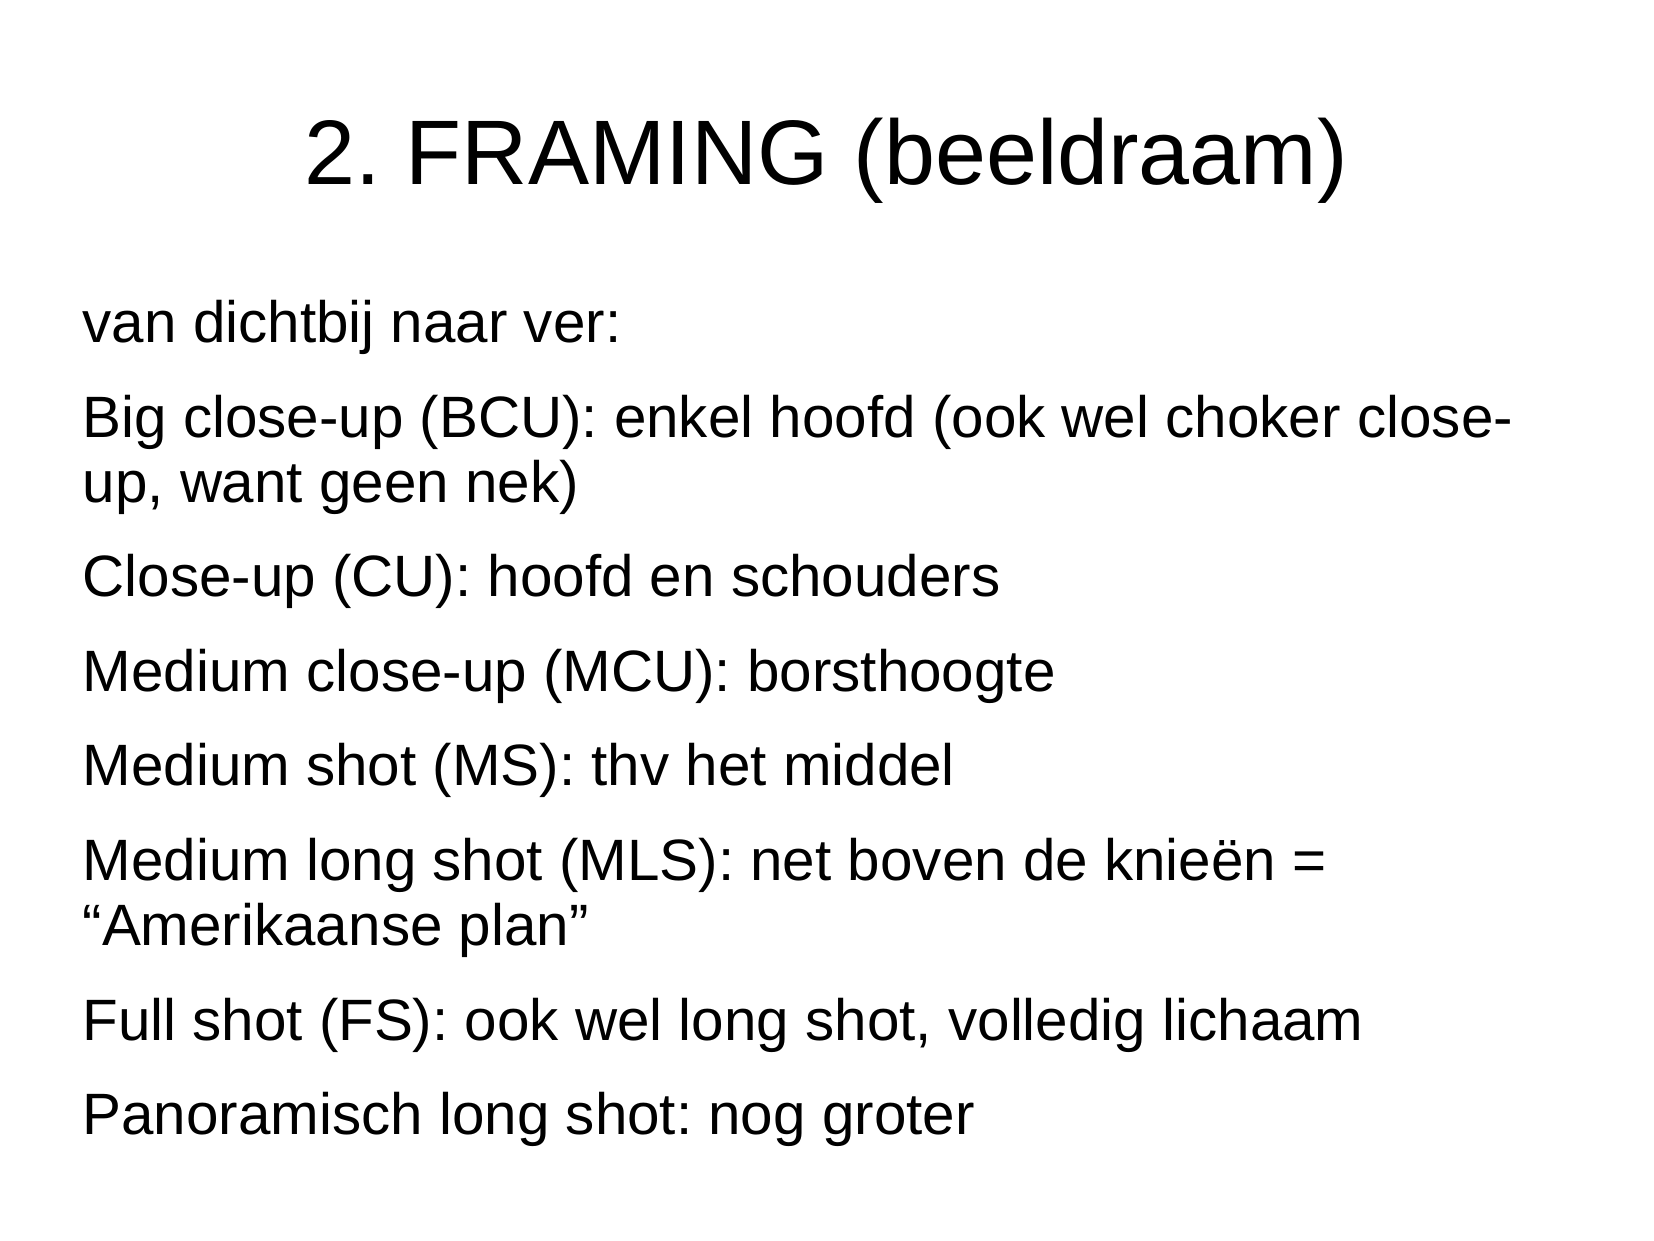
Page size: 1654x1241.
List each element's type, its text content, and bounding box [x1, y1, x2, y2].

title 2. FRAMING (beeldraam) [82, 49, 1571, 257]
list van dichtbij naar ver: Big close-up (BCU): enkel hoofd (ook wel choker close-up, want geen nek) Close-up (CU): hoofd en schouders Medium close-up (MCU): borsthoogte Medium shot (MS): thv het middel Medium long shot (MLS): net boven de knieën = “Amerikaanse plan” Full shot (FS): ook wel long shot, volledig lichaam Panoramisch long shot: nog groter [82, 290, 1571, 1145]
